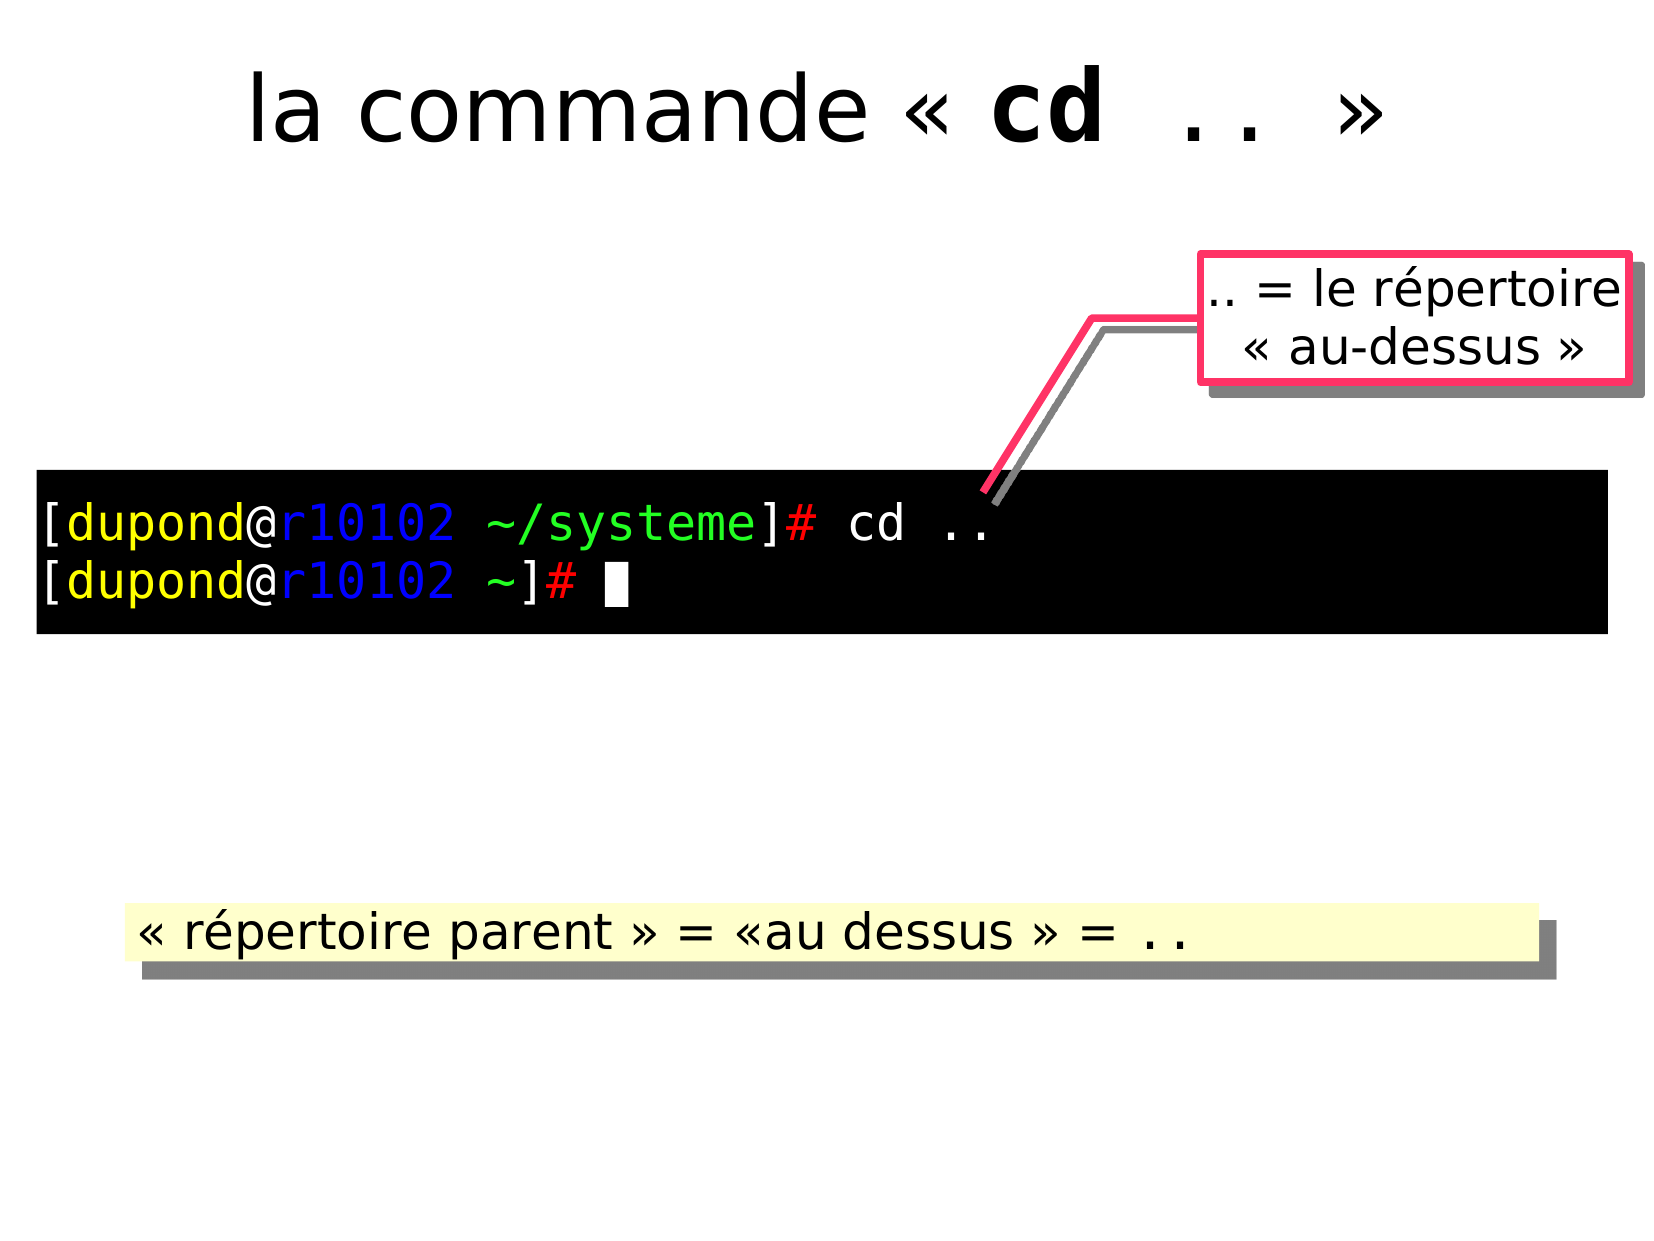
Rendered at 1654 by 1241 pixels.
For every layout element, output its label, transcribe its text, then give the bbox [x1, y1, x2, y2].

text_box [dupond@r10102 ~/systeme]# cd .. [dupond@r10102 ~]# [36, 469, 1608, 635]
text_box [604, 561, 629, 607]
text_box .. = le répertoire « au-dessus » [1200, 253, 1629, 383]
title la commande « cd .. » [126, 40, 1508, 173]
text_box « répertoire parent » = «au dessus » = .. [124, 903, 1540, 962]
